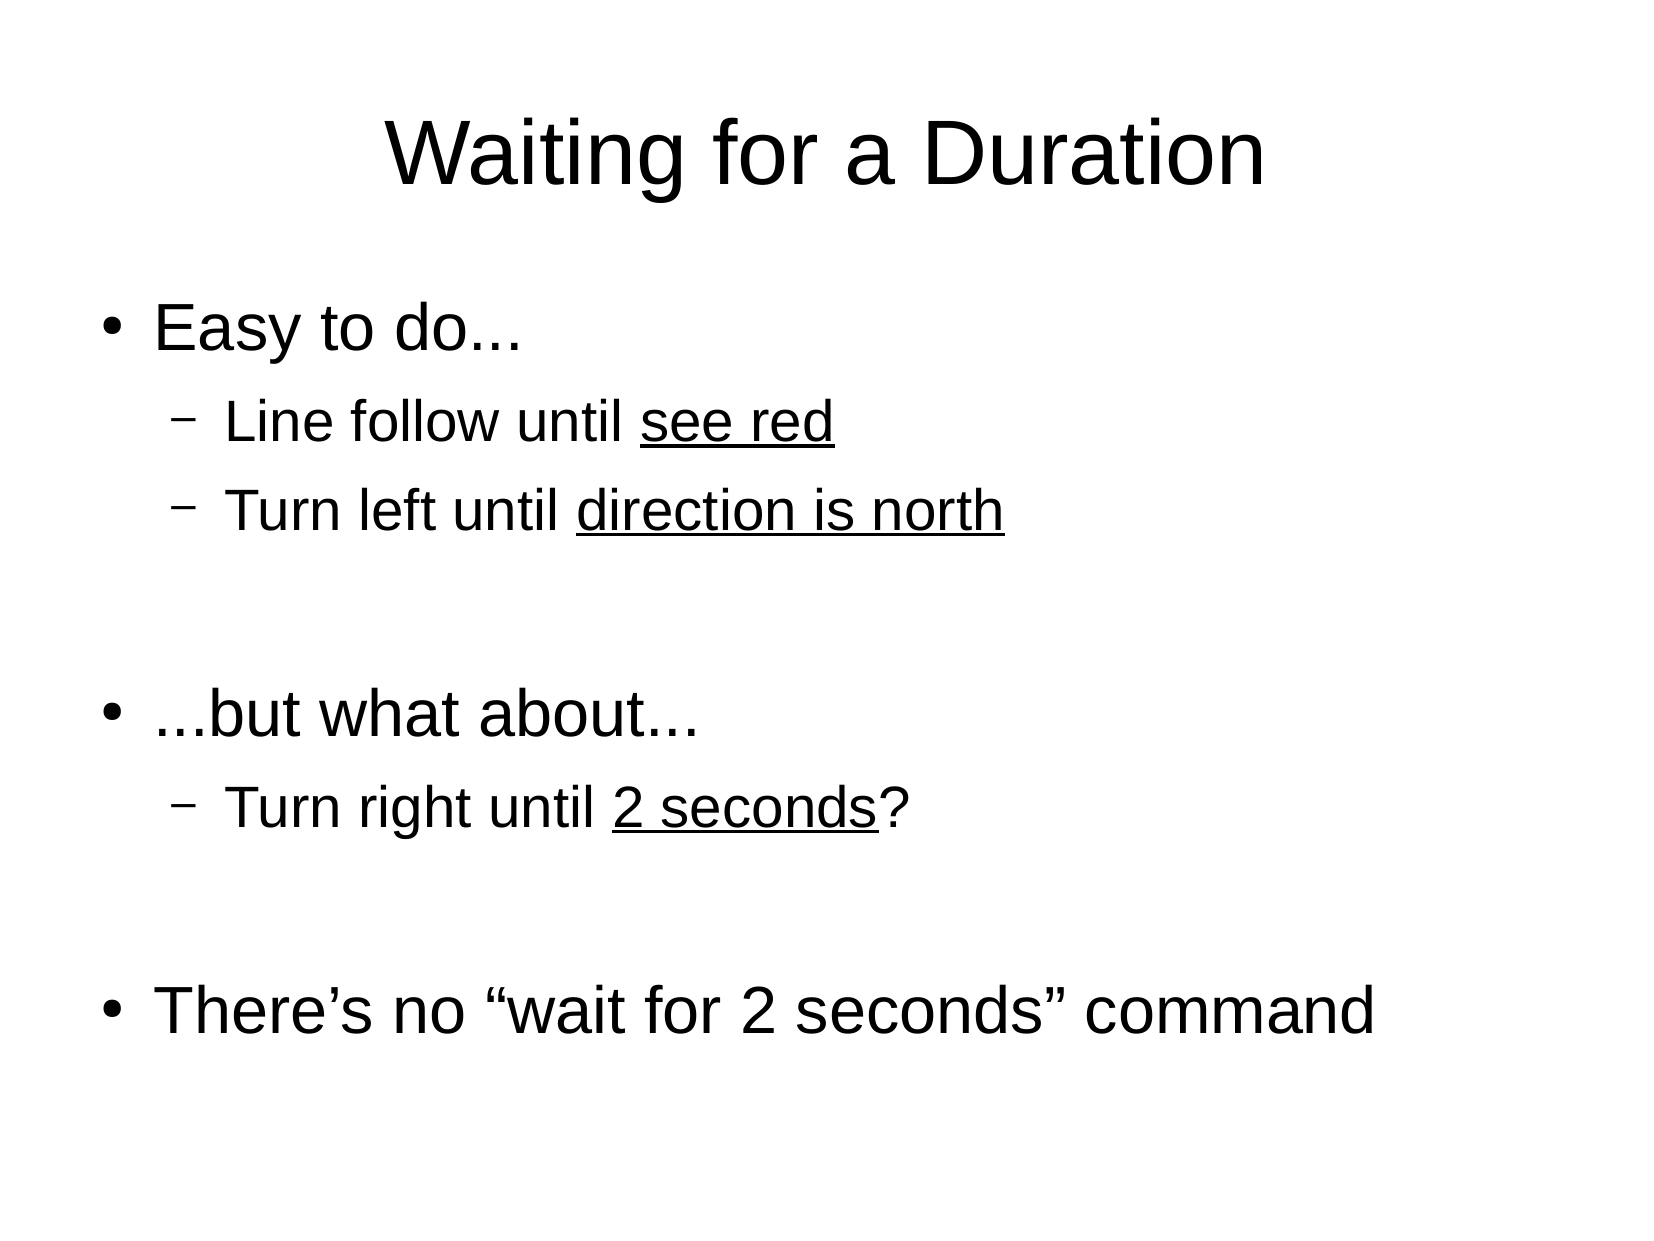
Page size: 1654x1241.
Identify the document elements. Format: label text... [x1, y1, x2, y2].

list Easy to do... Line follow until see red Turn left until direction is north ...but what about... Turn right until 2 seconds? There’s no “wait for 2 seconds” command [82, 290, 1571, 1111]
title Waiting for a Duration [82, 49, 1571, 257]
